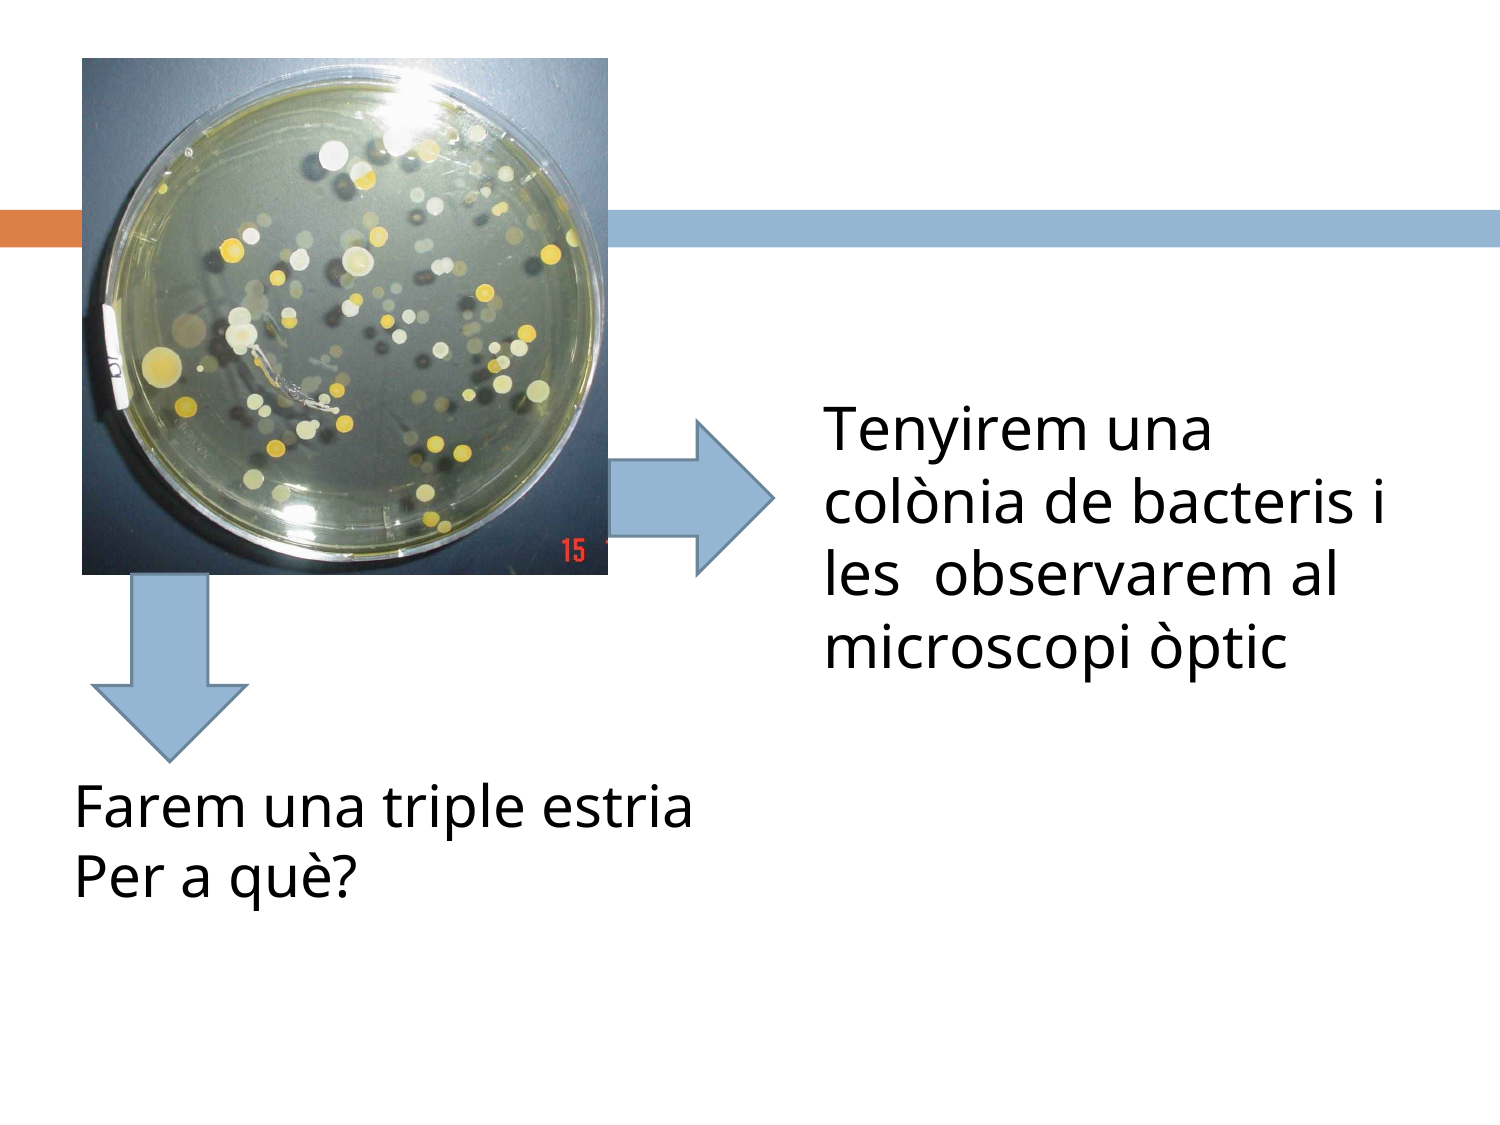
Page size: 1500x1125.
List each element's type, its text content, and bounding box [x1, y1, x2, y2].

text_box [93, 574, 247, 761]
text_box Farem una triple estria Per a què? [58, 761, 1114, 918]
picture [82, 58, 608, 576]
list Tenyirem una colònia de bacteris i les observarem al microscopi òptic [808, 382, 1438, 688]
text_box [609, 421, 774, 575]
